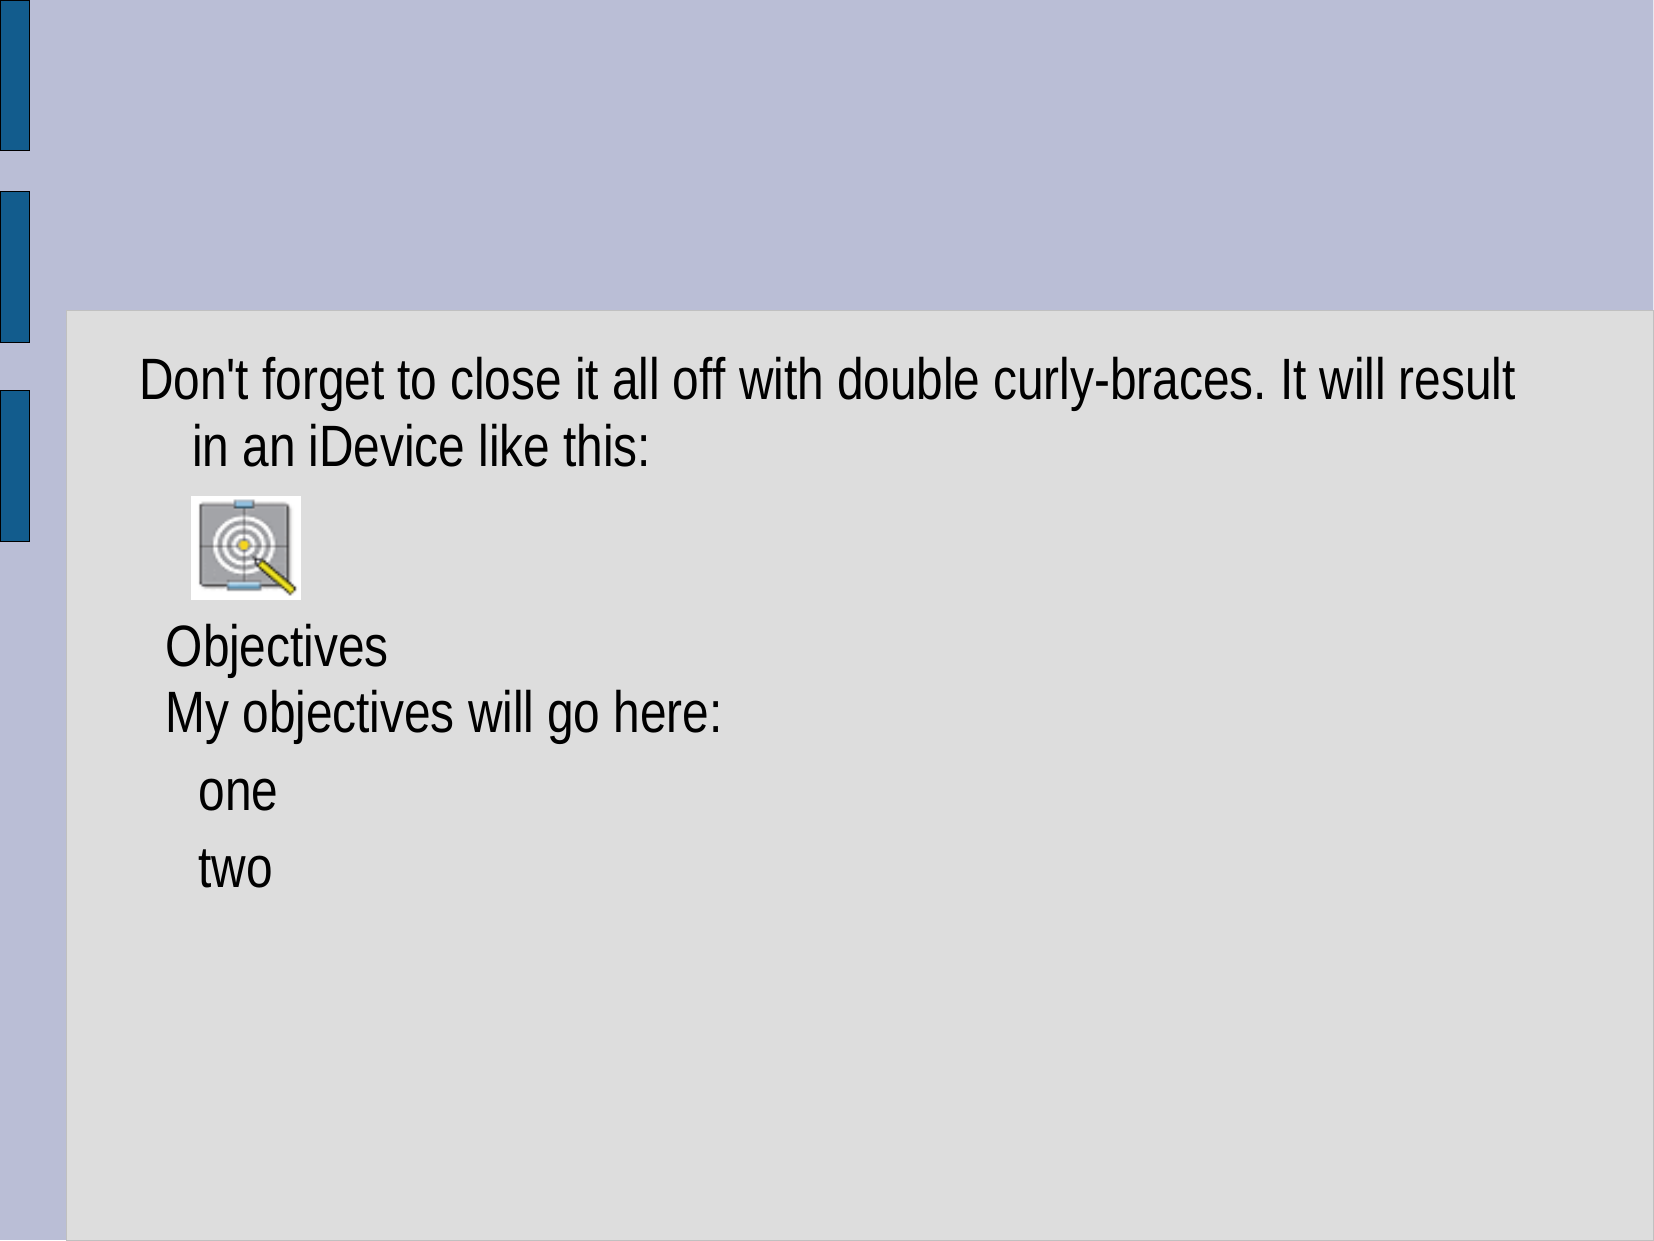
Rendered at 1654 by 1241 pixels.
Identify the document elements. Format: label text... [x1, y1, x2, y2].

list Don't forget to close it all off with double curly-braces. It will result in an iDevice like this: Objectives My objectives will go here: one two [121, 344, 1534, 1127]
picture [191, 496, 301, 601]
